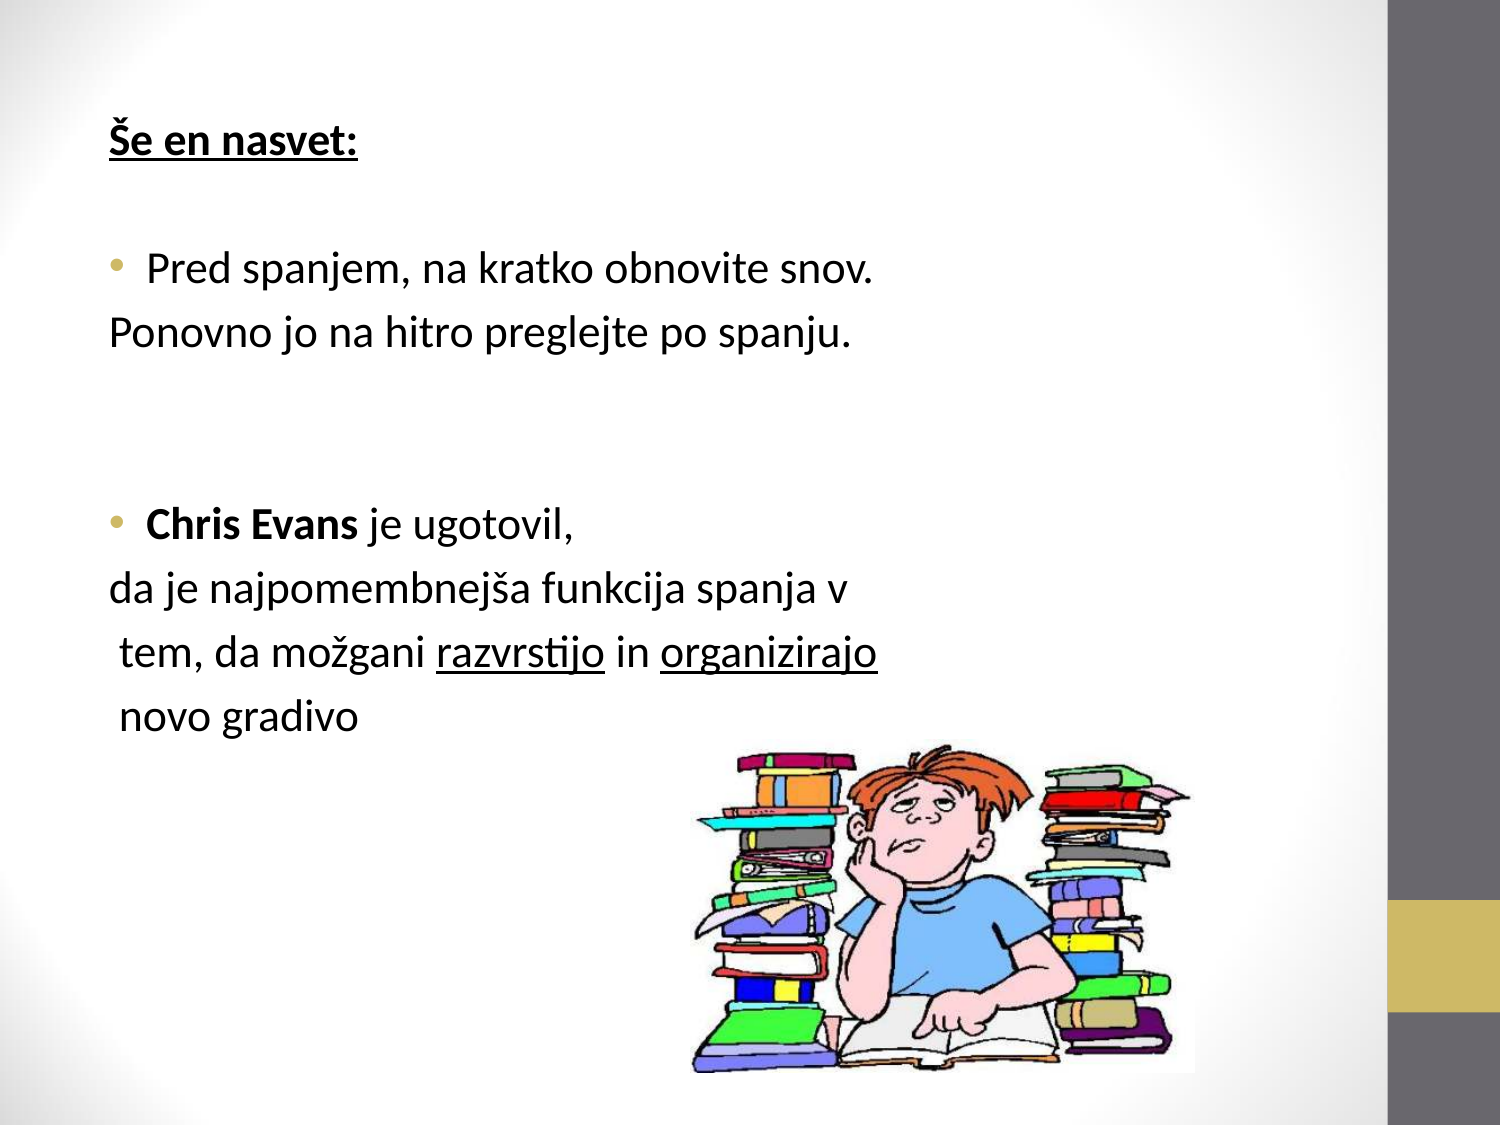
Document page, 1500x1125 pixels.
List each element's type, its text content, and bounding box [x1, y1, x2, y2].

picture [0, 0, 1387, 1125]
list Še en nasvet: Pred spanjem, na kratko obnovite snov. Ponovno jo na hitro preglejte po spanju. Chris Evans je ugotovil, da je najpomembnejša funkcija spanja v tem, da možgani razvrstijo in organizirajo novo gradivo [75, 101, 1325, 1050]
